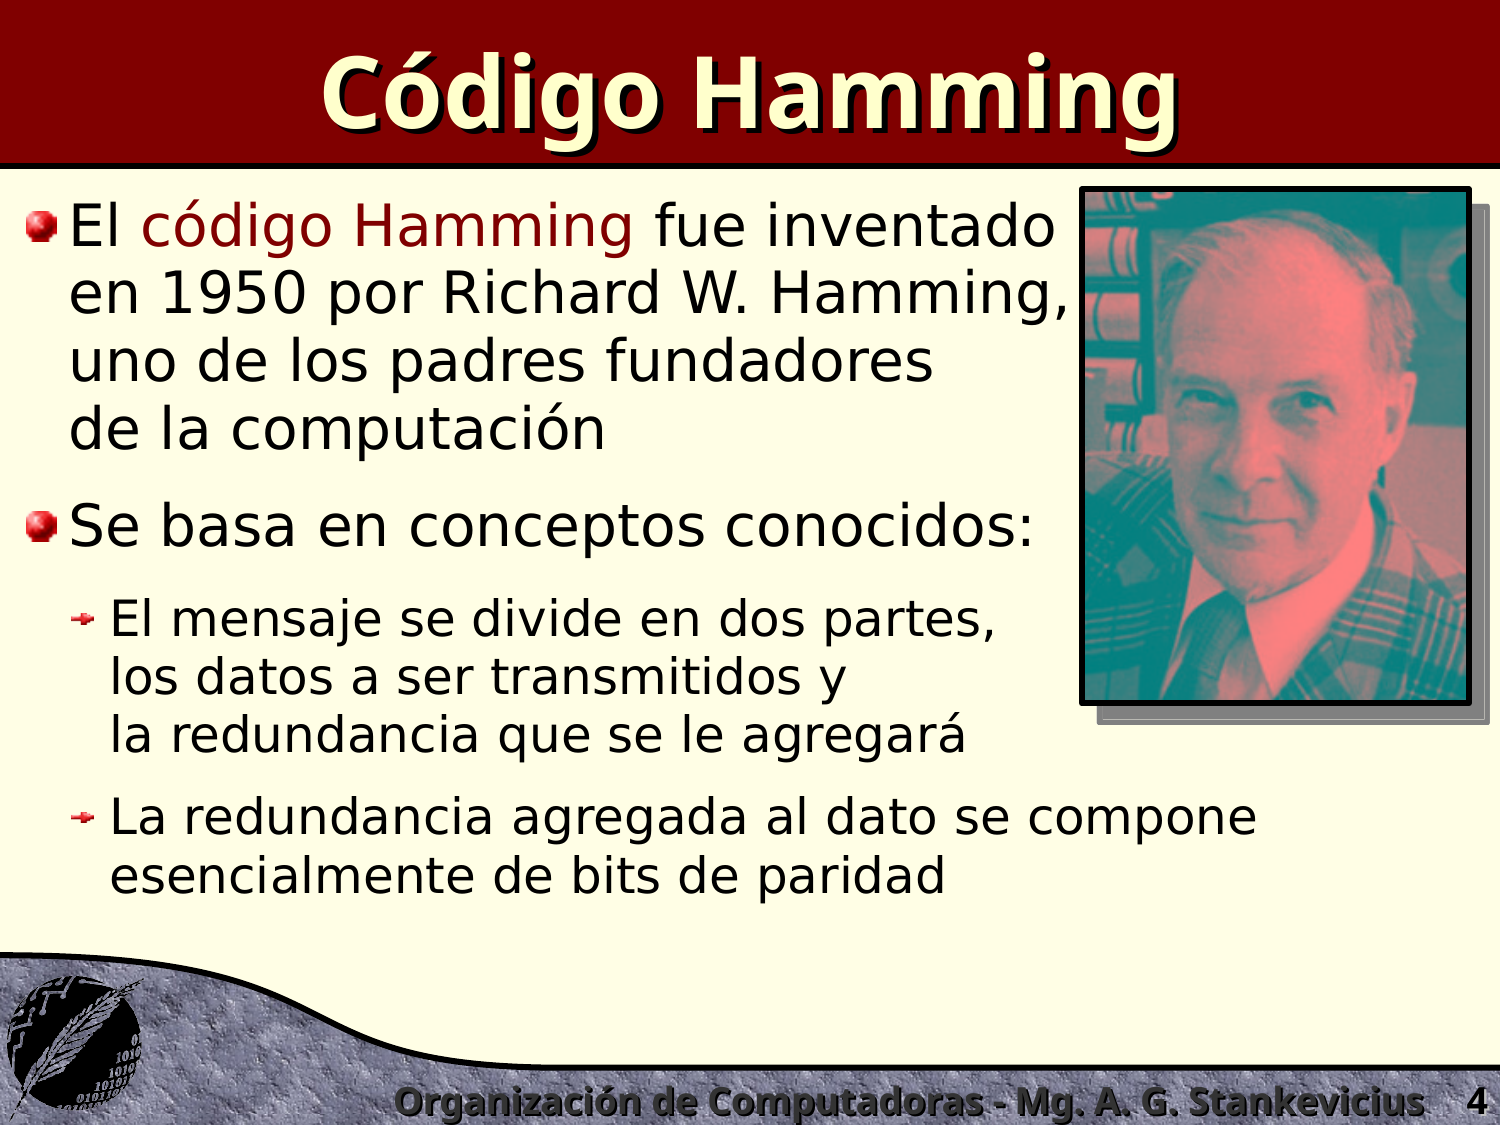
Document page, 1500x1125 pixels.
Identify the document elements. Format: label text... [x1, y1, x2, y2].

picture [1084, 192, 1466, 701]
picture [0, 959, 1500, 1125]
title Código Hamming [15, 5, 1485, 160]
picture [1058, 1100, 1065, 1110]
picture [448, 1100, 455, 1110]
picture [802, 1100, 806, 1110]
list El código Hamming fue inventado en 1950 por Richard W. Hamming, uno de los padres fundadores de la computación Se basa en conceptos conocidos: El mensaje se divide en dos partes, los datos a ser transmitidos y la redundancia que se le agregará La redundancia agregada al dato se compone esencialmente de bits de paridad [11, 192, 1486, 935]
